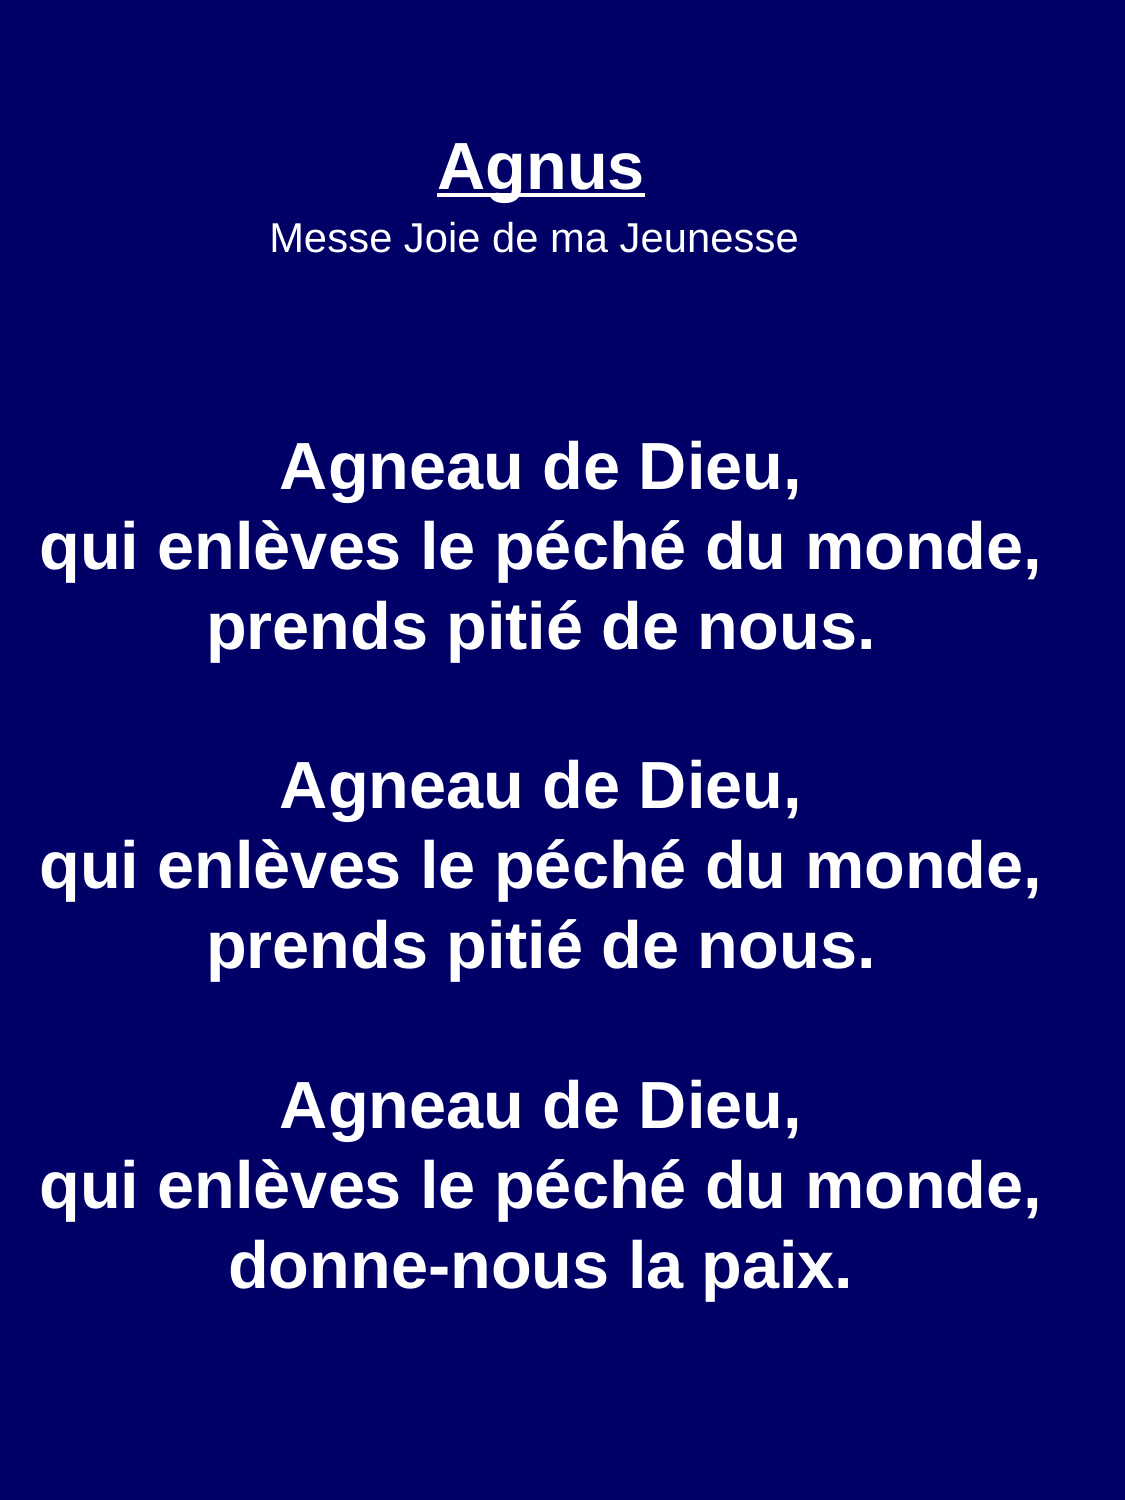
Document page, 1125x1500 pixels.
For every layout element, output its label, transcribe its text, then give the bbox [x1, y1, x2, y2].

text_box Agnus Messe Joie de ma Jeunesse Agneau de Dieu, qui enlèves le péché du monde, prends pitié de nous. Agneau de Dieu, qui enlèves le péché du monde, prends pitié de nous. Agneau de Dieu, qui enlèves le péché du monde, donne-nous la paix. [24, 54, 1058, 1310]
